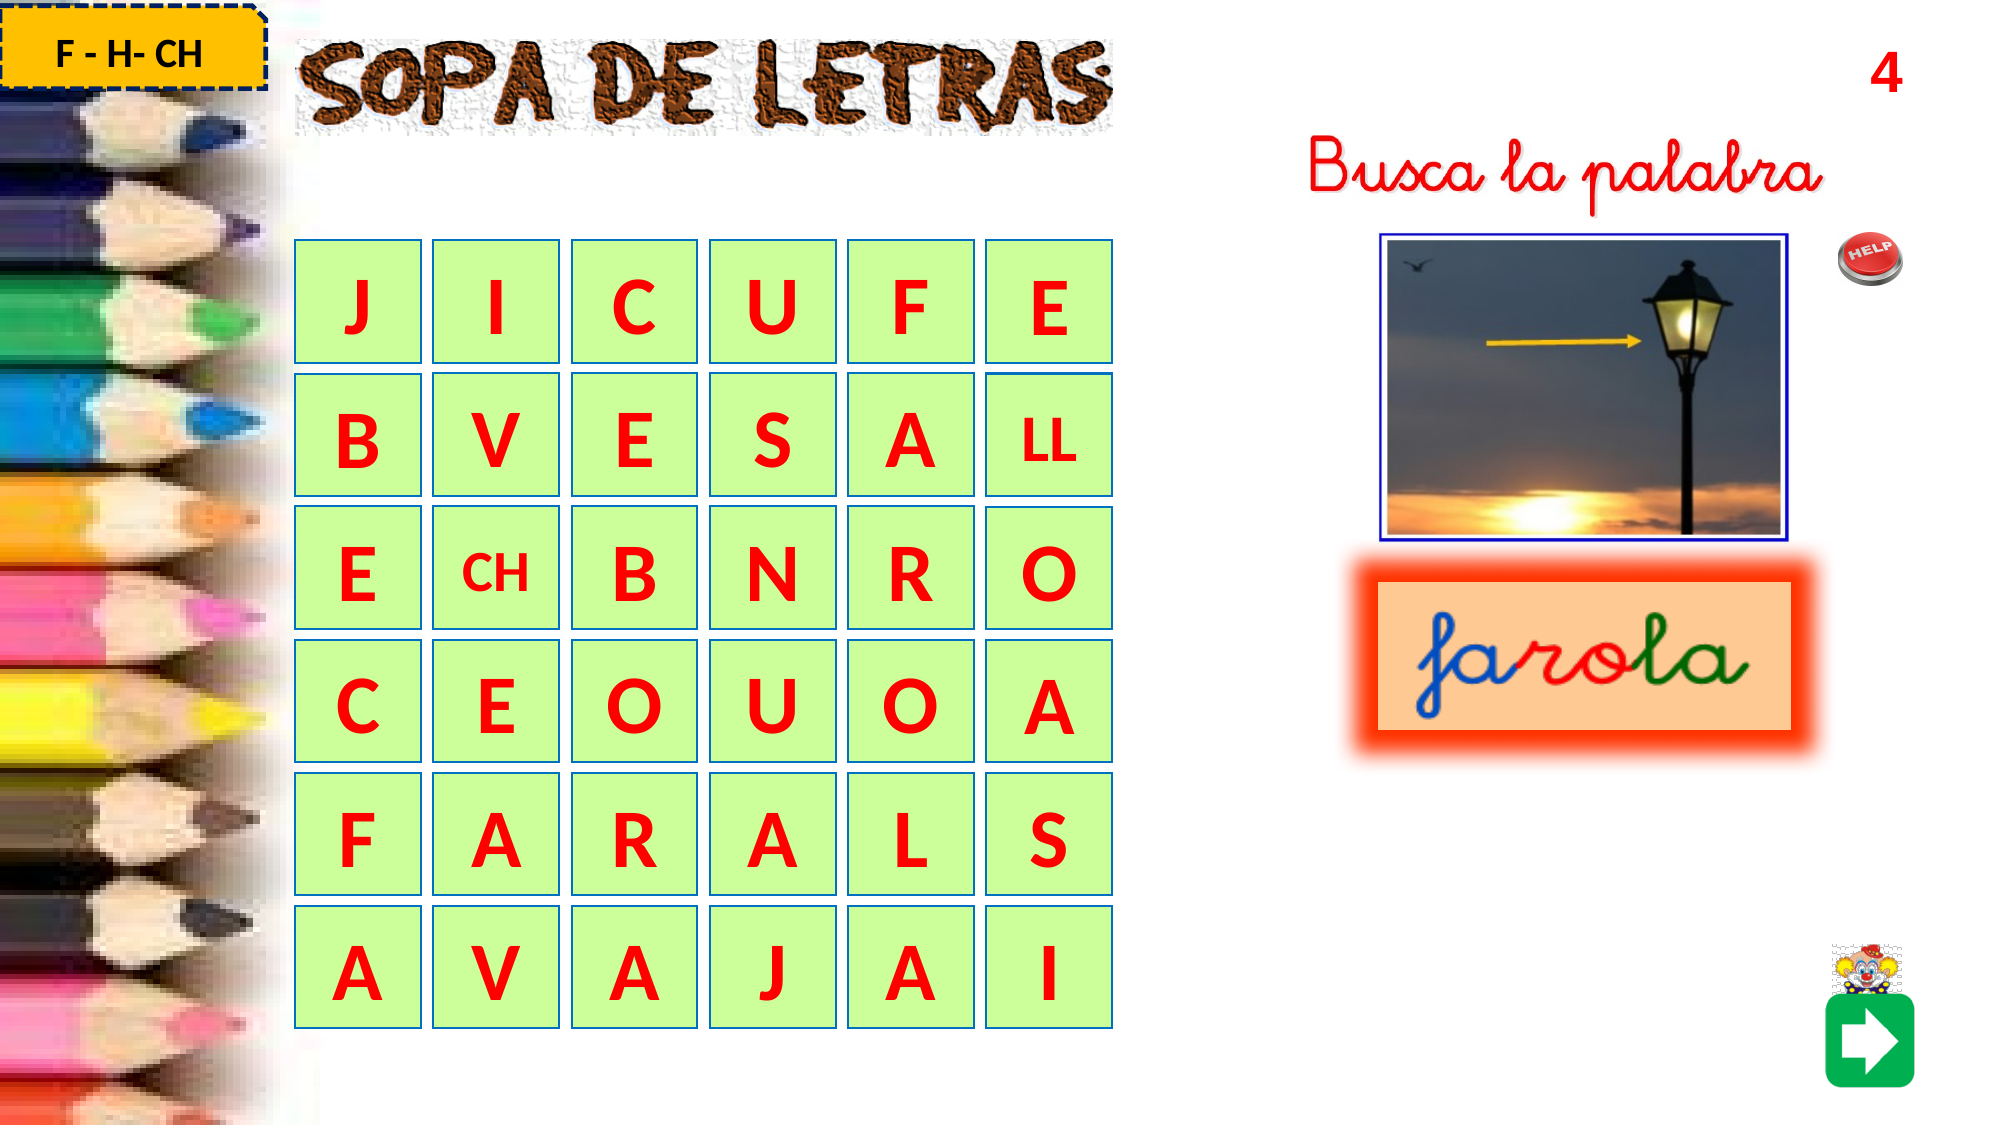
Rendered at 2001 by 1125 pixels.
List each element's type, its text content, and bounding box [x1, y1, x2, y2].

text_box A [848, 373, 974, 496]
text_box CH [433, 506, 560, 629]
text_box O [986, 506, 1113, 629]
text_box O [848, 639, 974, 762]
text_box L [848, 772, 974, 895]
text_box R [571, 772, 698, 895]
text_box LL [986, 373, 1113, 496]
text_box V [433, 373, 560, 496]
text_box A [571, 905, 698, 1028]
text_box A [848, 905, 974, 1028]
text_box A [433, 772, 560, 895]
text_box U [709, 240, 836, 363]
text_box E [433, 639, 560, 762]
text_box F [848, 240, 974, 363]
text_box C [571, 240, 698, 363]
picture [0, 0, 2001, 1125]
text_box S [986, 772, 1113, 895]
text_box F [295, 772, 421, 895]
text_box O [571, 639, 698, 762]
text_box F - H- CH [0, 5, 266, 89]
text_box E [986, 240, 1113, 363]
text_box I [986, 905, 1113, 1029]
text_box S [709, 373, 836, 496]
text_box I [433, 240, 560, 363]
text_box B [571, 506, 698, 629]
text_box B [295, 374, 421, 497]
text_box E [295, 506, 421, 629]
text_box R [848, 506, 974, 629]
text_box A [295, 905, 421, 1028]
text_box J [709, 905, 836, 1028]
text_box C [295, 639, 421, 762]
text_box J [295, 240, 421, 363]
text_box E [571, 373, 698, 496]
text_box A [986, 639, 1113, 762]
text_box U [709, 639, 836, 762]
text_box V [433, 905, 560, 1028]
text_box A [709, 772, 836, 895]
text_box 4 [1855, 27, 1934, 112]
text_box N [709, 506, 836, 629]
